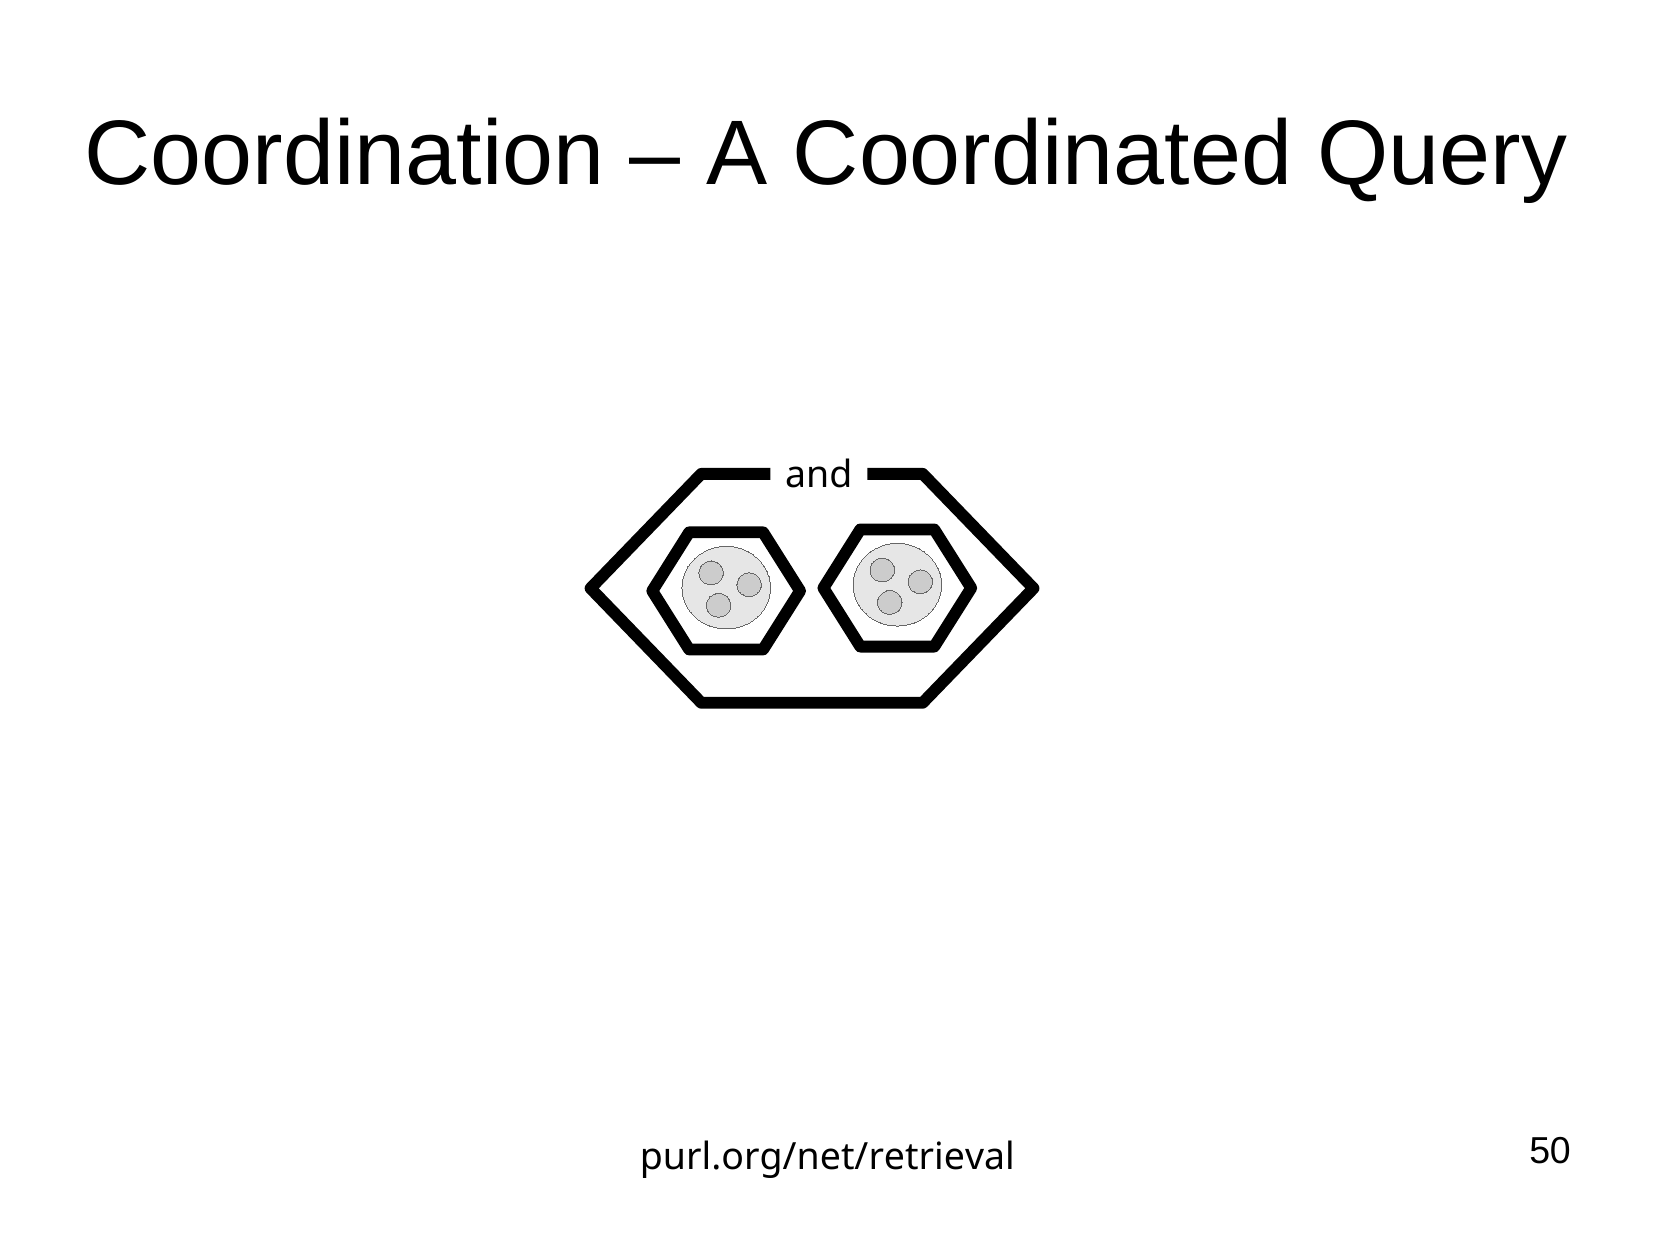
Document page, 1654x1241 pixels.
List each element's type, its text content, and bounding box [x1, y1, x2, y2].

text_box [853, 543, 942, 627]
text_box and [770, 439, 862, 508]
text_box [681, 546, 771, 629]
title Coordination – A Coordinated Query [82, 49, 1571, 257]
